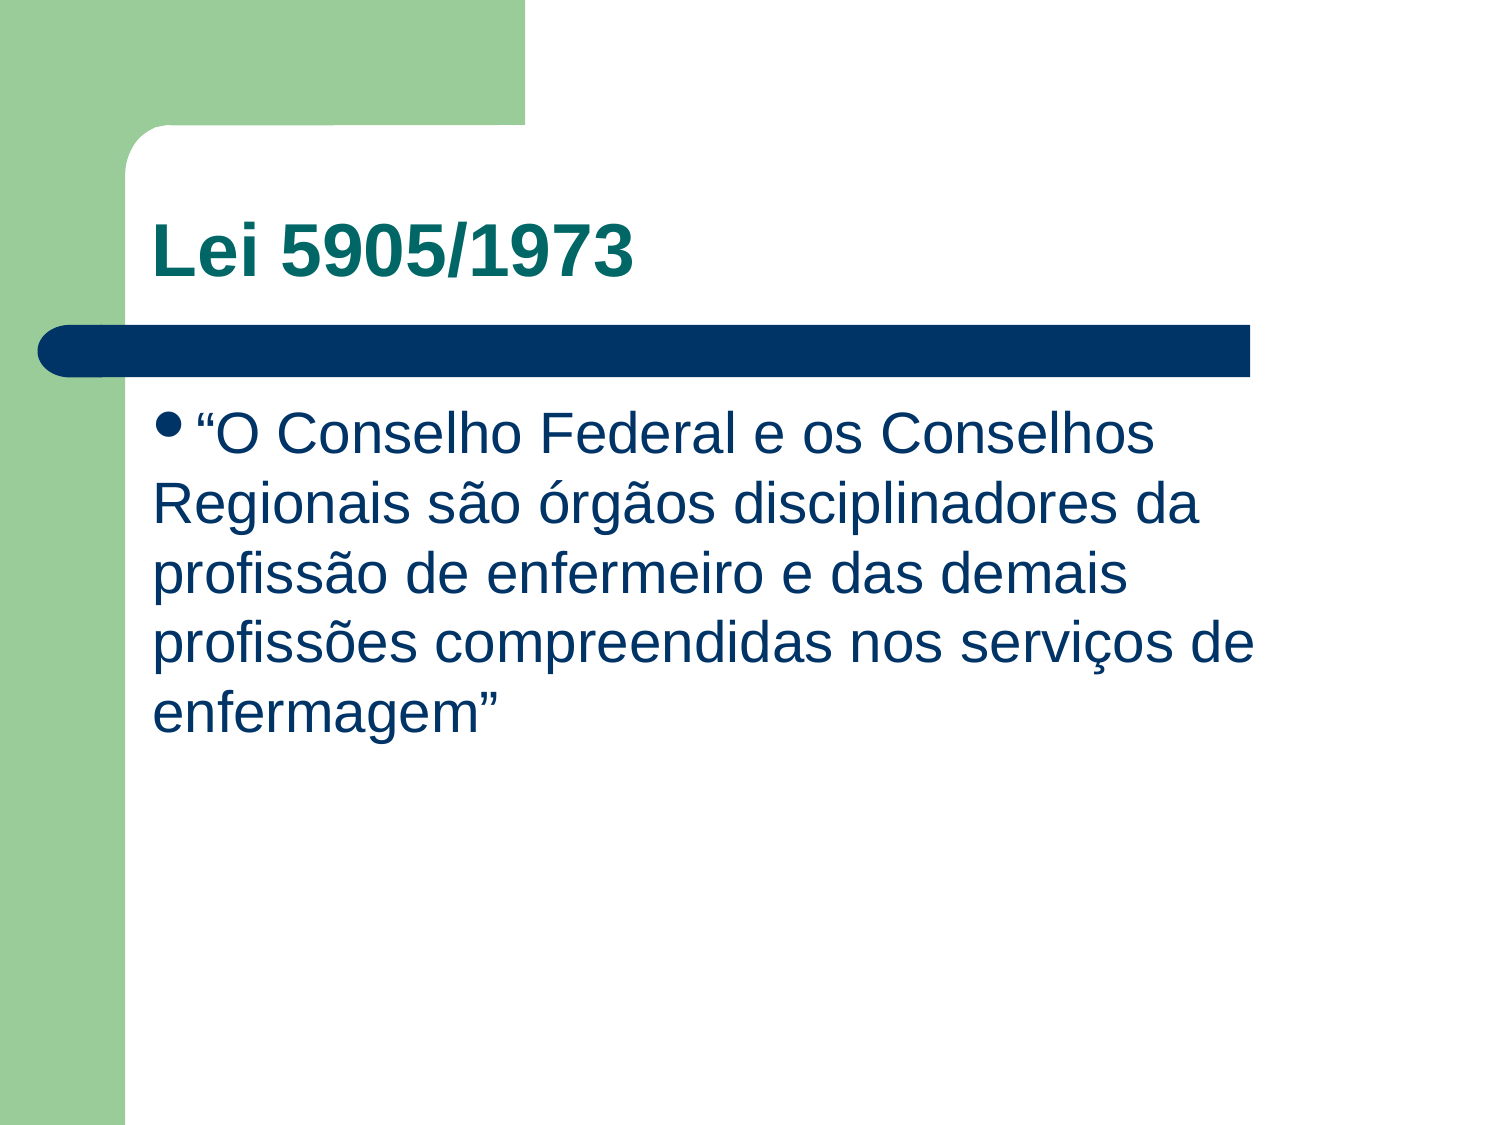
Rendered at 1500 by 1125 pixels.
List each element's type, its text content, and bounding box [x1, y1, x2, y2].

list “O Conselho Federal e os Conselhos Regionais são órgãos disciplinadores da profissão de enfermeiro e das demais profissões compreendidas nos serviços de enfermagem” [137, 387, 1400, 999]
title Lei 5905/1973 [136, 136, 1414, 301]
